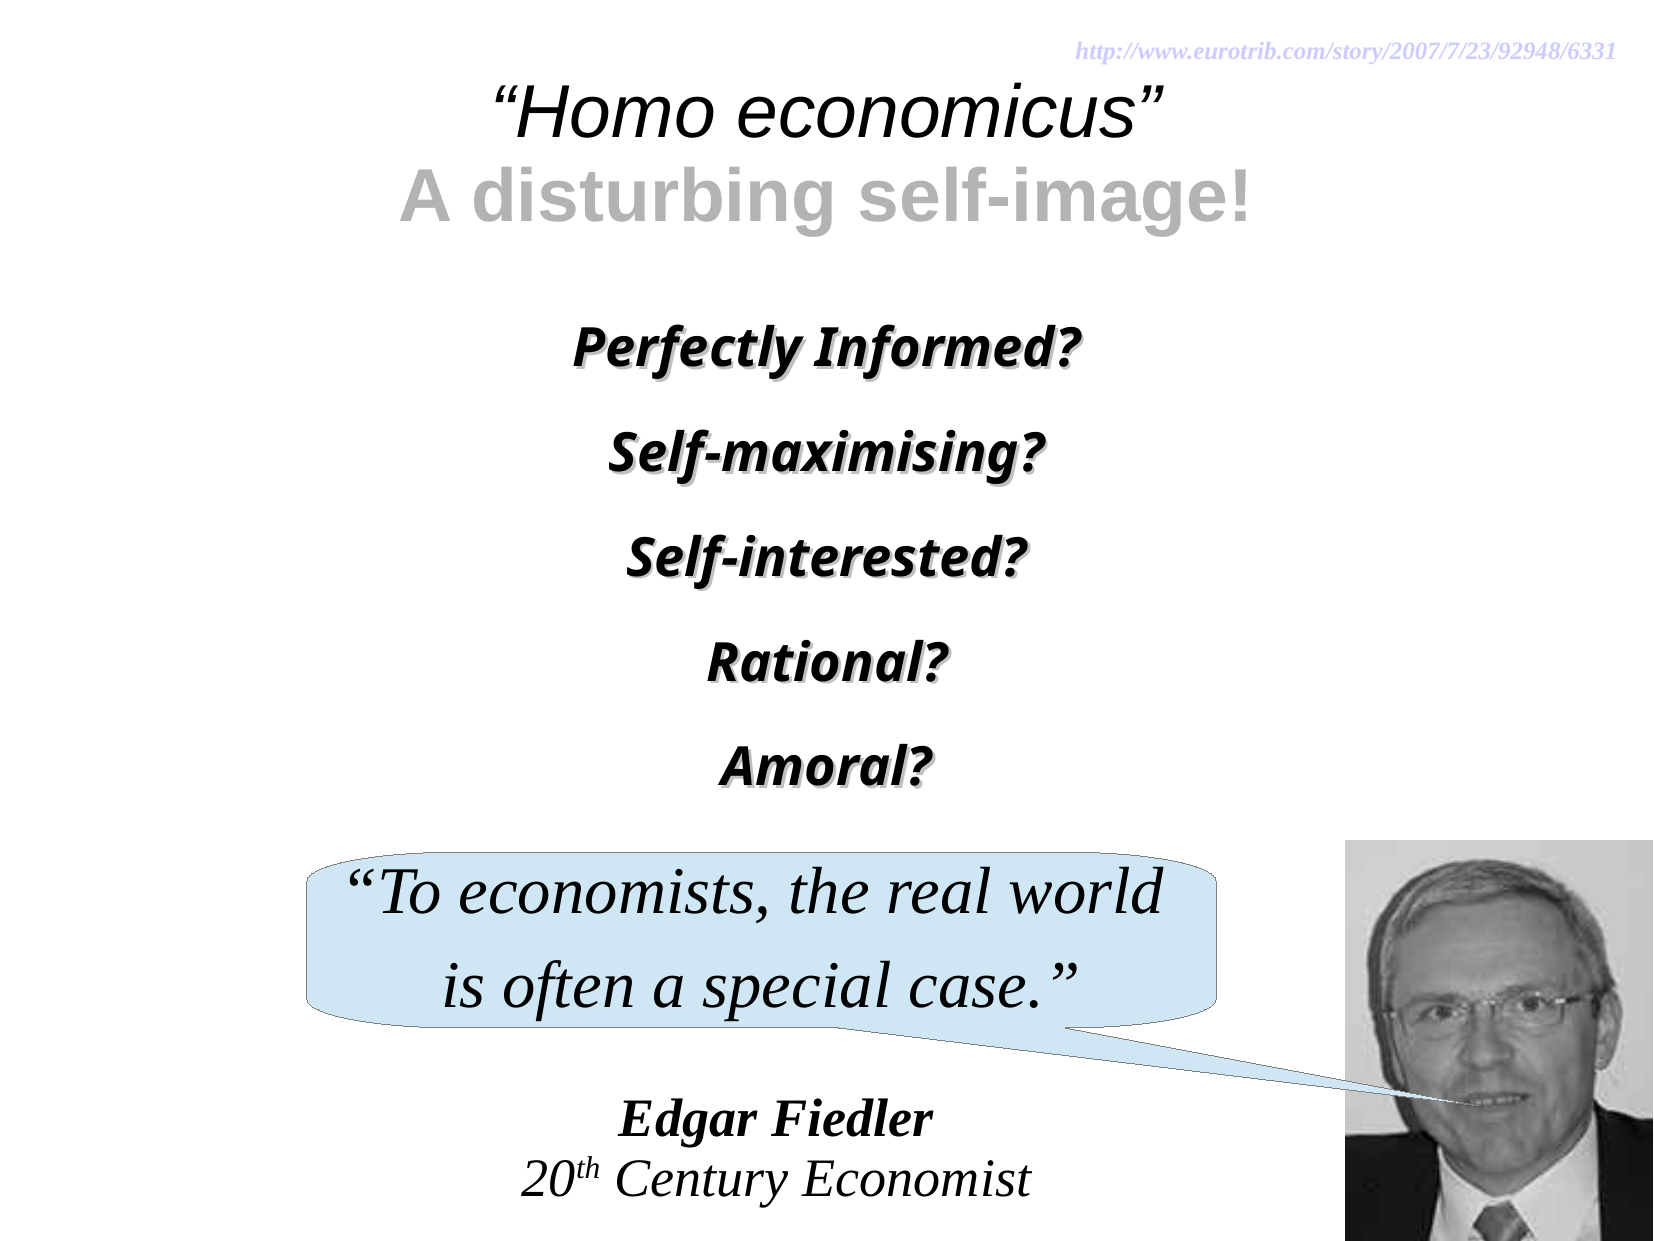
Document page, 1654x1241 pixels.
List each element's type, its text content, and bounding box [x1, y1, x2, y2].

text_box Edgar Fiedler 20th Century Economist [174, 1080, 1379, 1211]
title “Homo economicus” A disturbing self-image! [82, 49, 1571, 257]
text_box “To economists, the real world is often a special case.” [306, 852, 1479, 1106]
text_box http://www.eurotrib.com/story/2007/7/23/92948/6331 [880, 30, 1634, 73]
text_box Perfectly Informed? Self-maximising? Self-interested? Rational? Amoral? [53, 418, 1601, 686]
picture [1345, 840, 1653, 1241]
